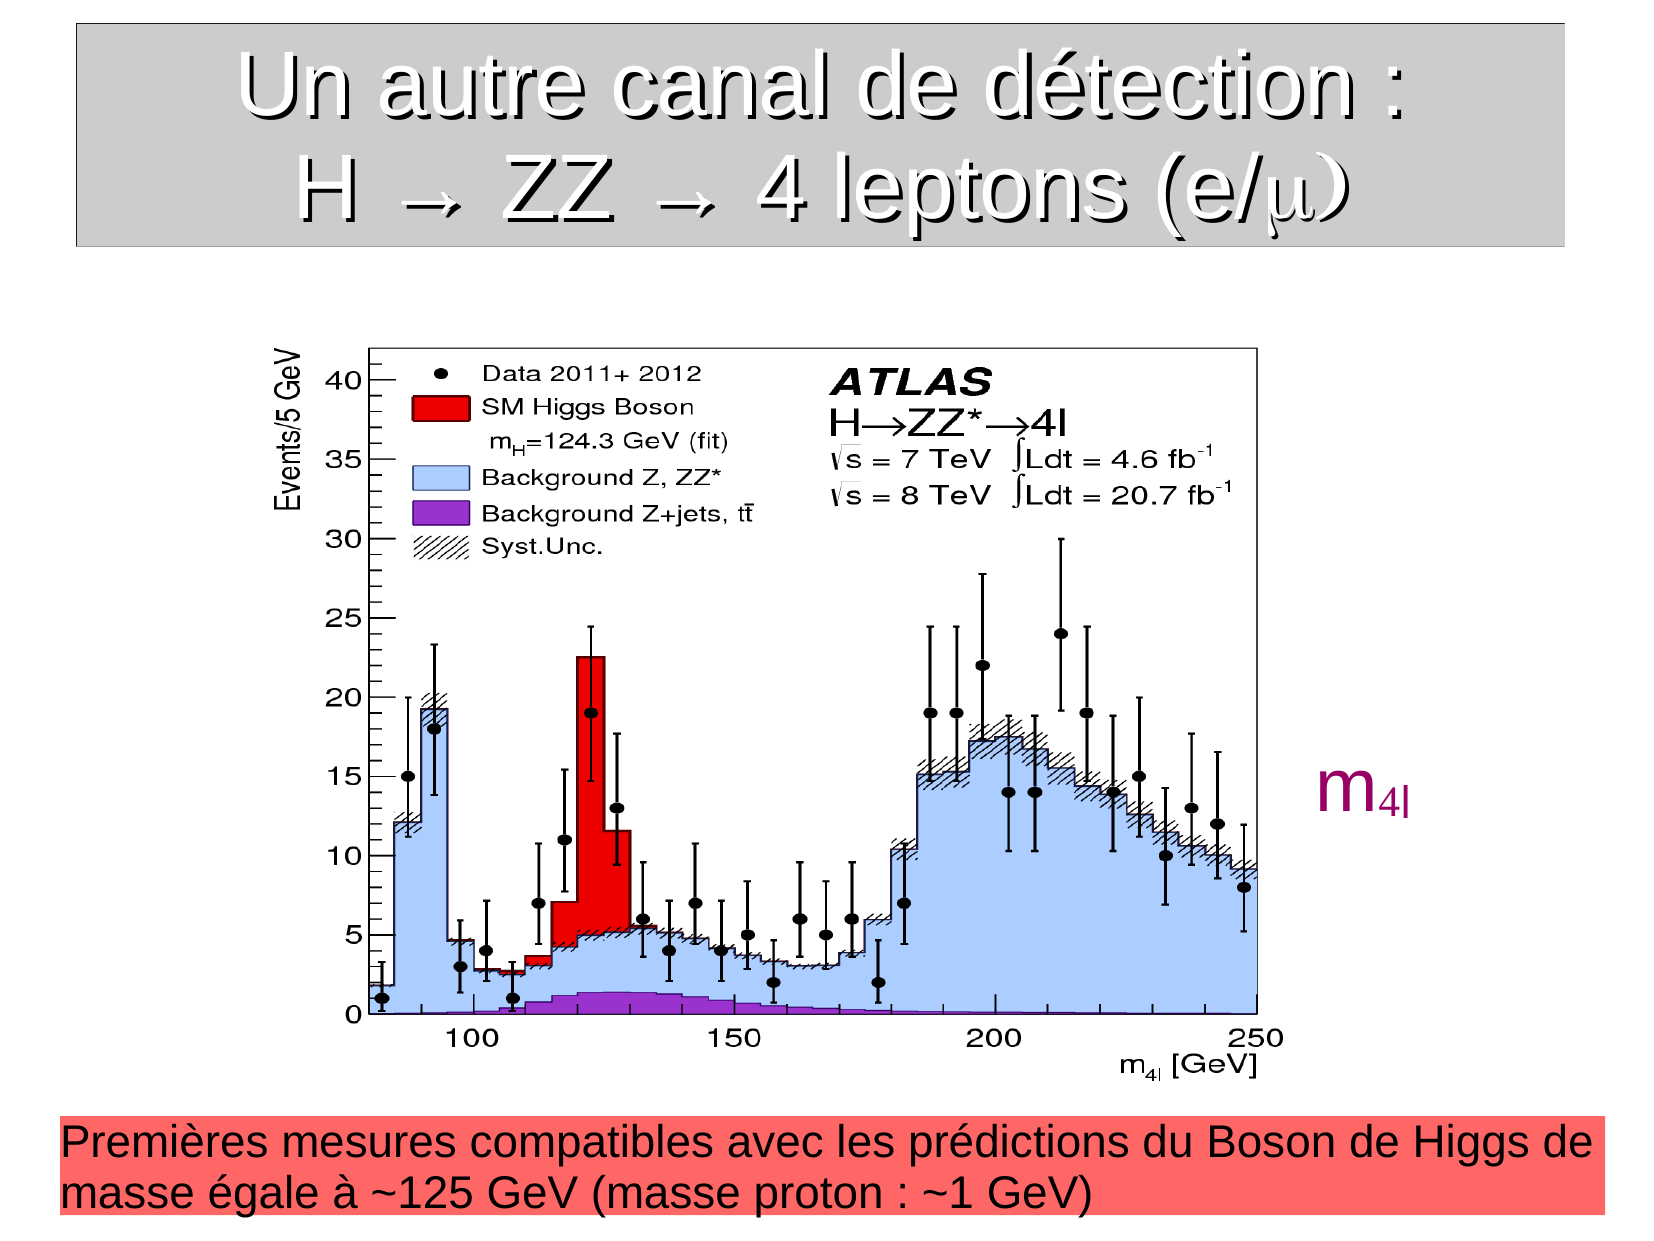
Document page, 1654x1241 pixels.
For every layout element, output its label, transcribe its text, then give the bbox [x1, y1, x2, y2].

picture [240, 308, 1310, 1111]
text_box m4l [1310, 723, 1428, 859]
title Un autre canal de détection : H → ZZ → 4 leptons (e/m) [76, 23, 1565, 247]
list Premières mesures compatibles avec les prédictions du Boson de Higgs de masse égale à ~125 GeV (masse proton : ~1 GeV) [60, 1116, 1606, 1216]
